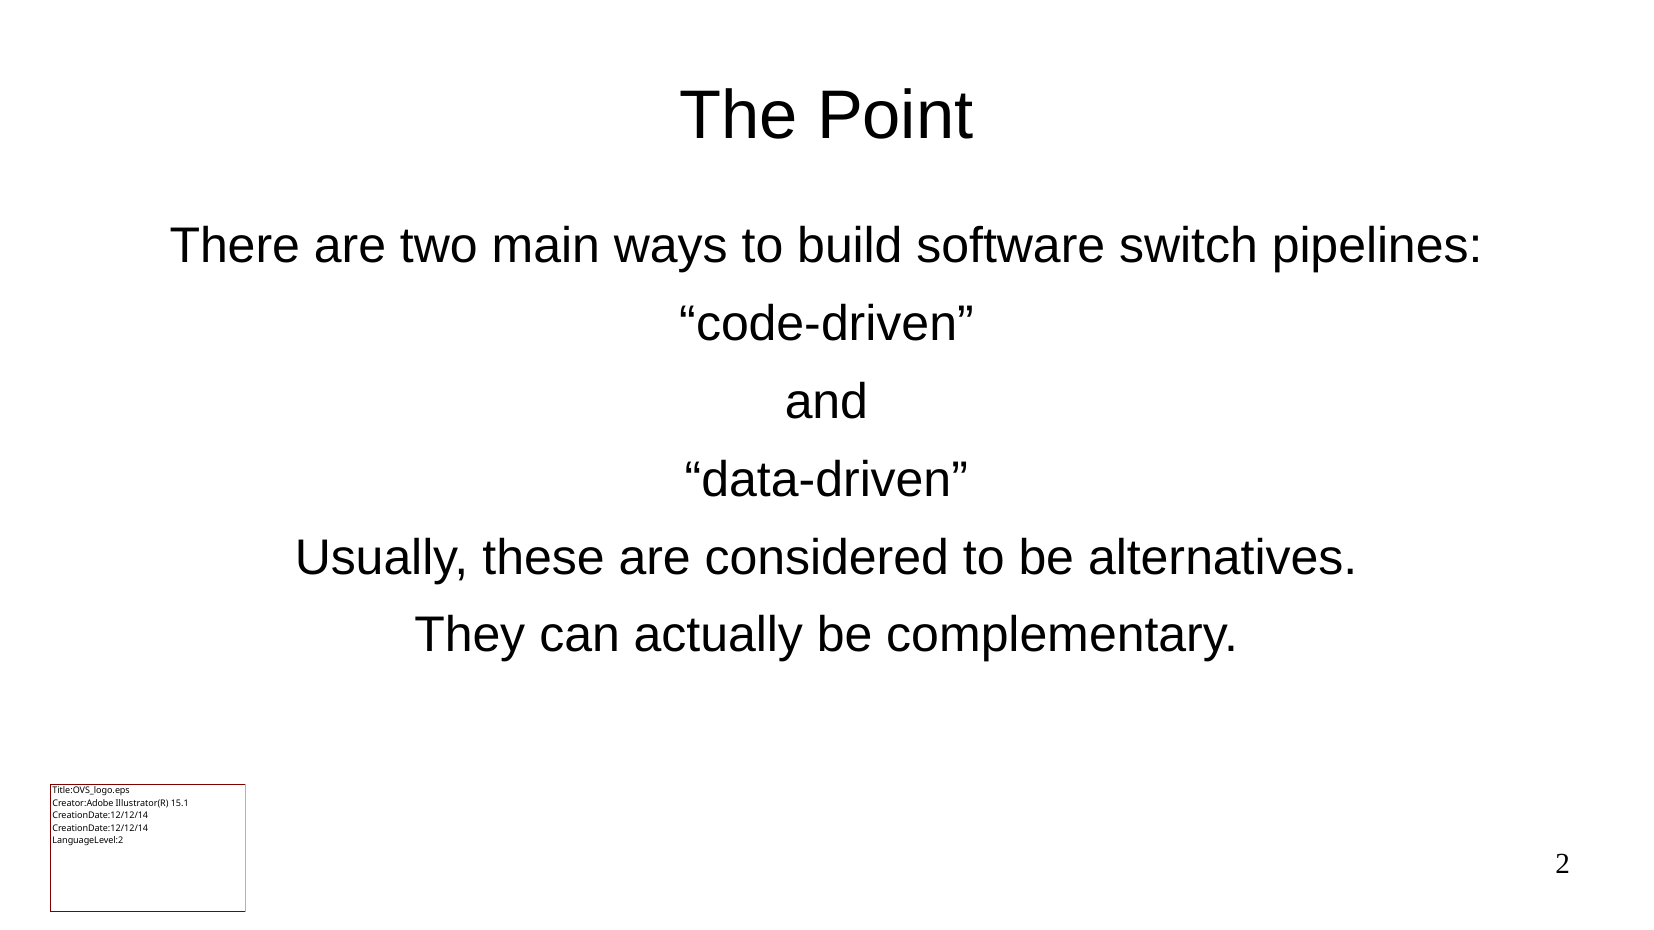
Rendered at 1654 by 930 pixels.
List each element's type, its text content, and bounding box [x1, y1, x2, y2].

title The Point [82, 36, 1571, 193]
list There are two main ways to build software switch pipelines: “code-driven” and “data-driven” Usually, these are considered to be alternatives. They can actually be complementary. [82, 217, 1571, 757]
